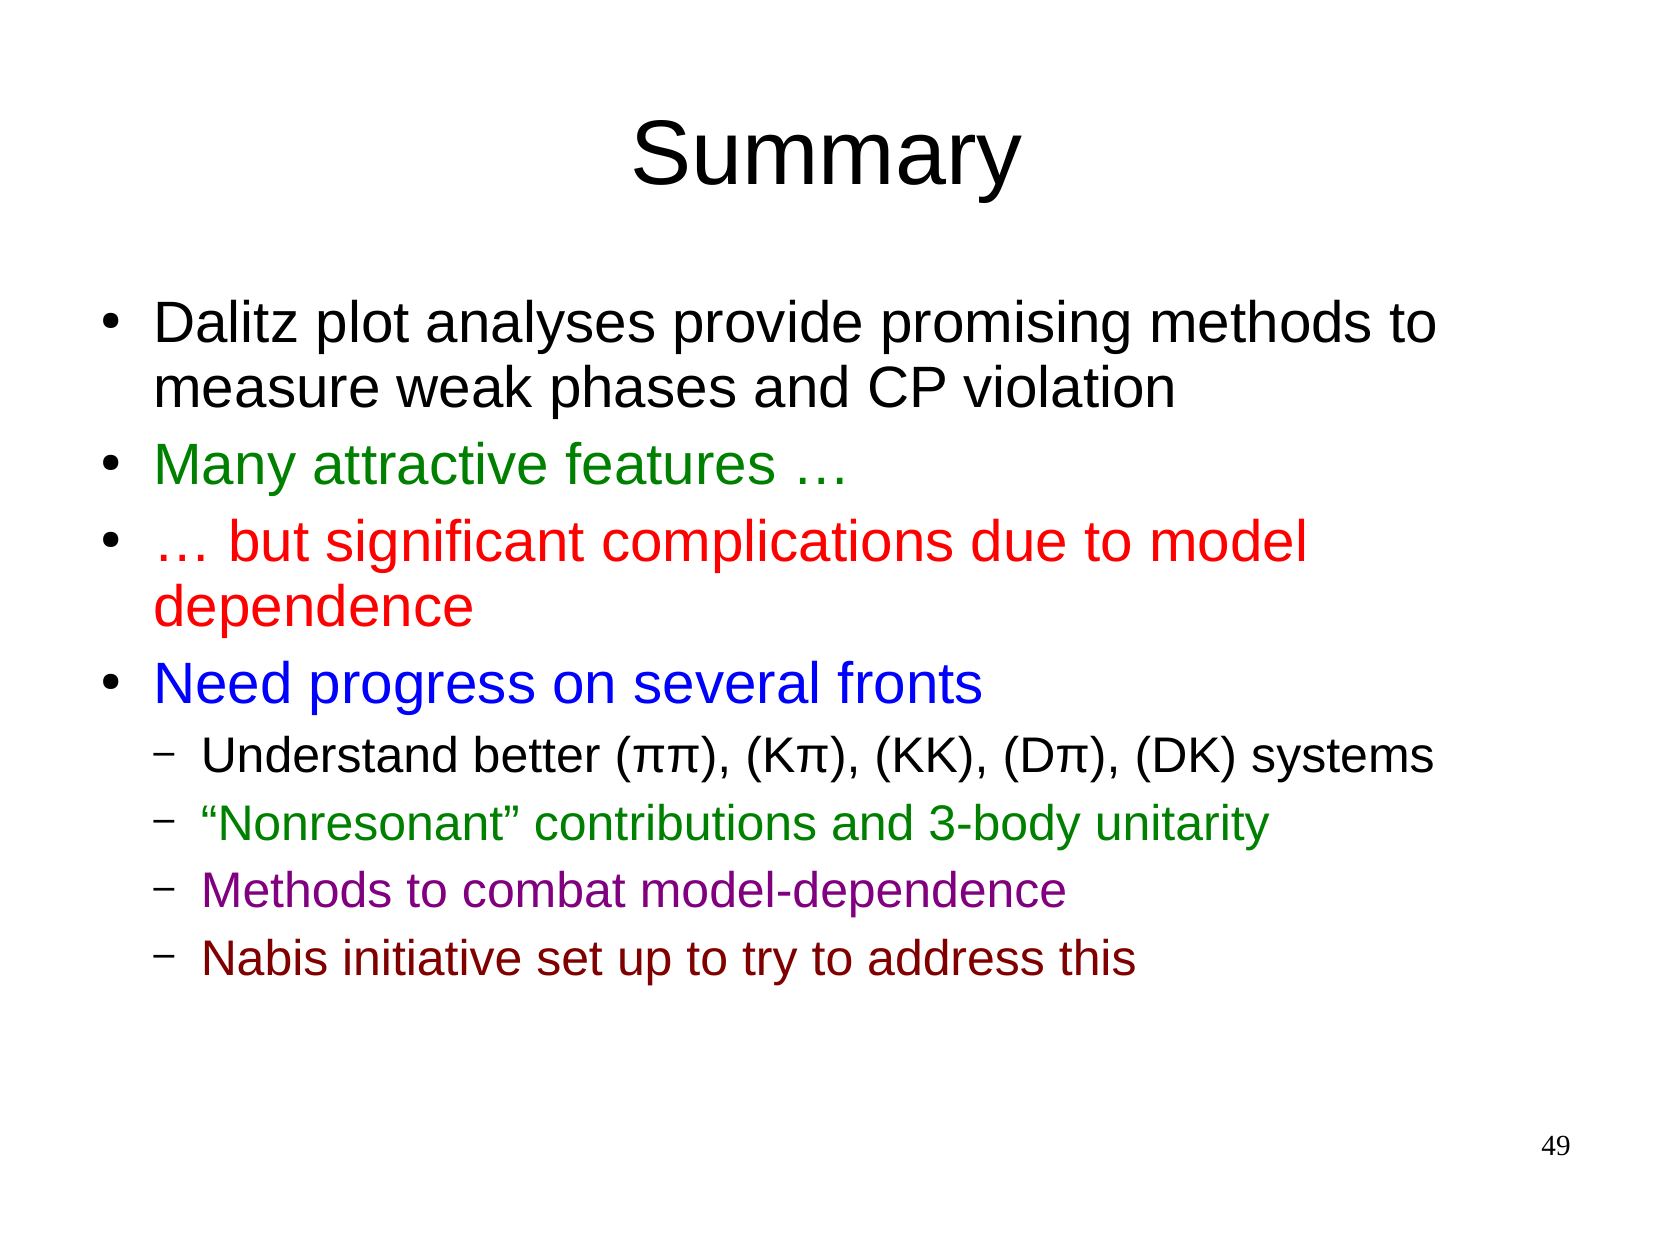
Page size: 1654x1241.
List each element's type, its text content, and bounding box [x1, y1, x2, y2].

title Summary [82, 56, 1571, 250]
list Dalitz plot analyses provide promising methods to measure weak phases and CP violation Many attractive features … … but significant complications due to model dependence Need progress on several fronts Understand better (ππ), (Kπ), (KK), (Dπ), (DK) systems “Nonresonant” contributions and 3-body unitarity Methods to combat model-dependence Nabis initiative set up to try to address this [82, 290, 1571, 1094]
